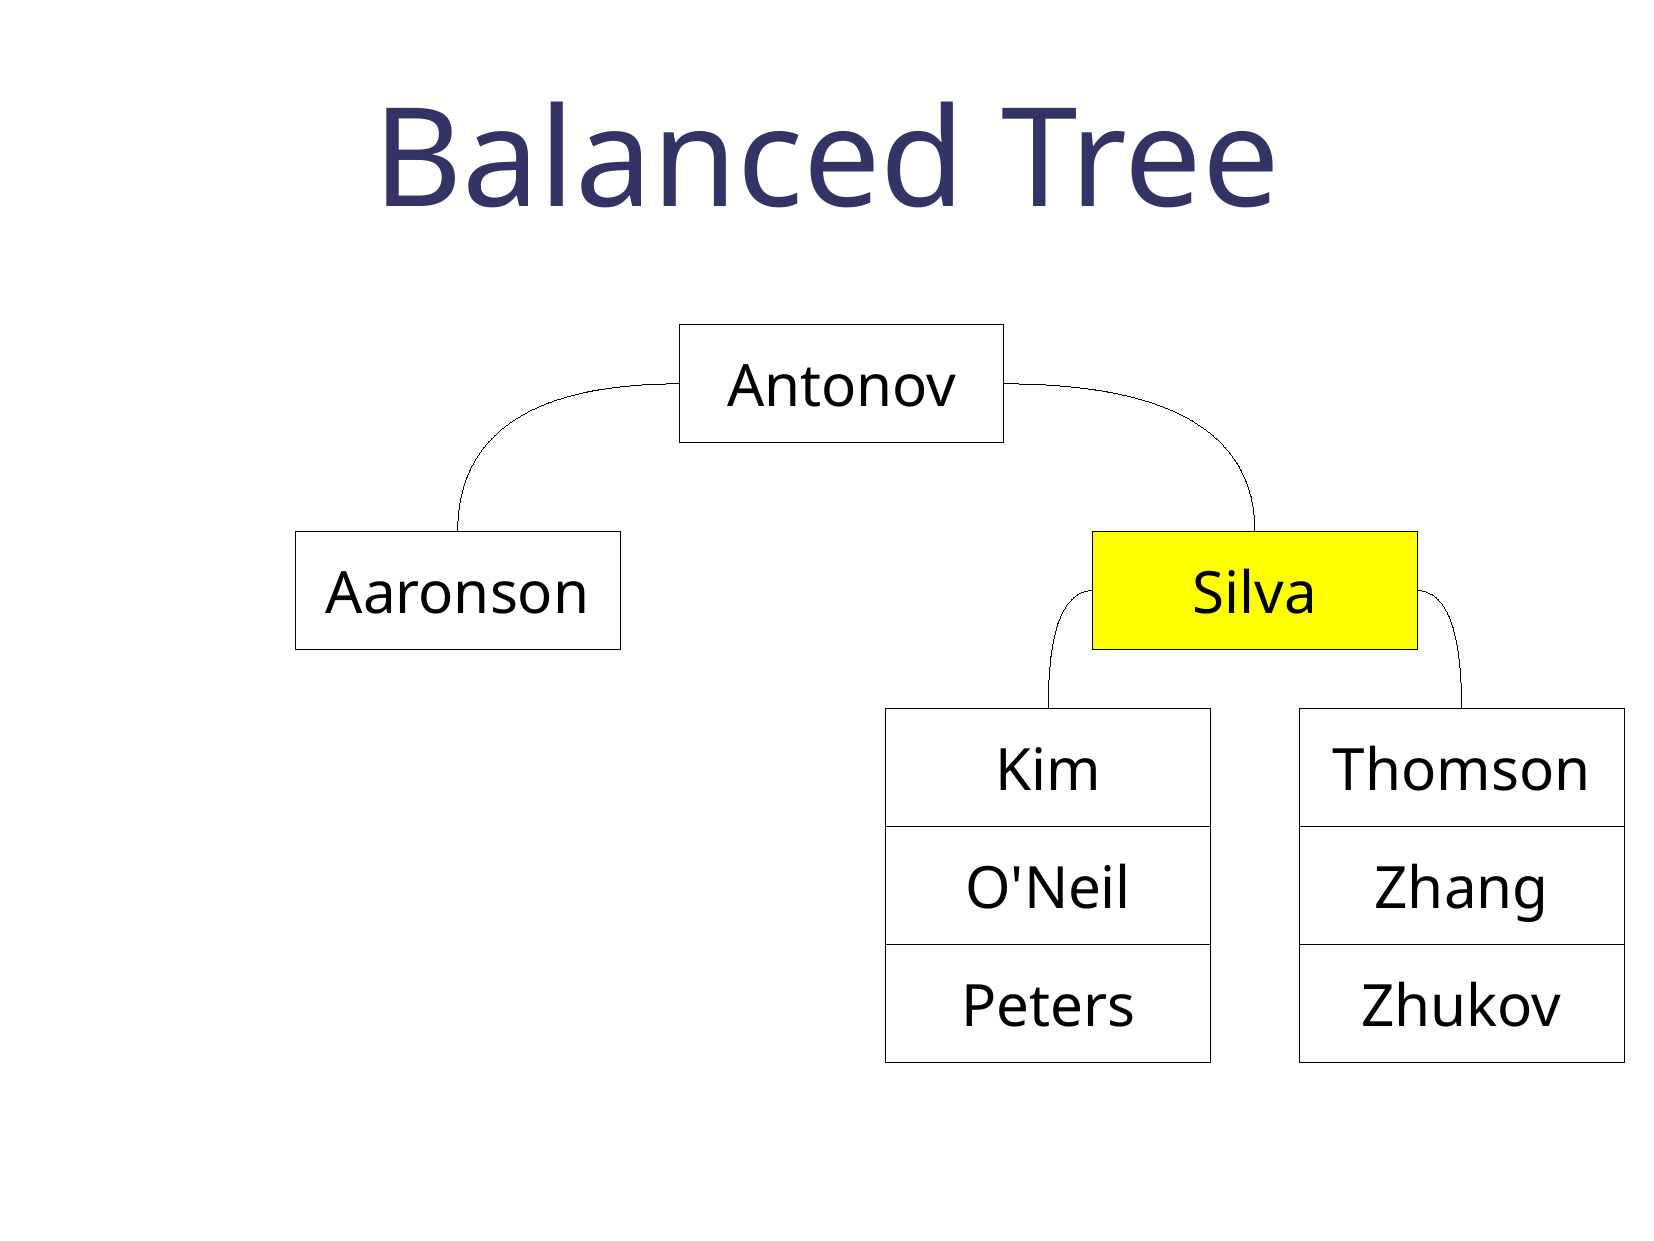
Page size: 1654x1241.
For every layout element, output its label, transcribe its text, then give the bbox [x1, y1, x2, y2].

text_box O'Neil [885, 827, 1211, 944]
text_box Zhukov [1299, 945, 1625, 1063]
text_box Peters [885, 944, 1211, 1063]
text_box Thomson [1299, 708, 1625, 826]
text_box Antonov [679, 324, 1004, 443]
text_box Silva [1092, 531, 1418, 650]
text_box Aaronson [295, 531, 621, 650]
text_box Zhang [1299, 826, 1625, 945]
text_box Kim [885, 708, 1211, 827]
title Balanced Tree [82, 56, 1571, 250]
